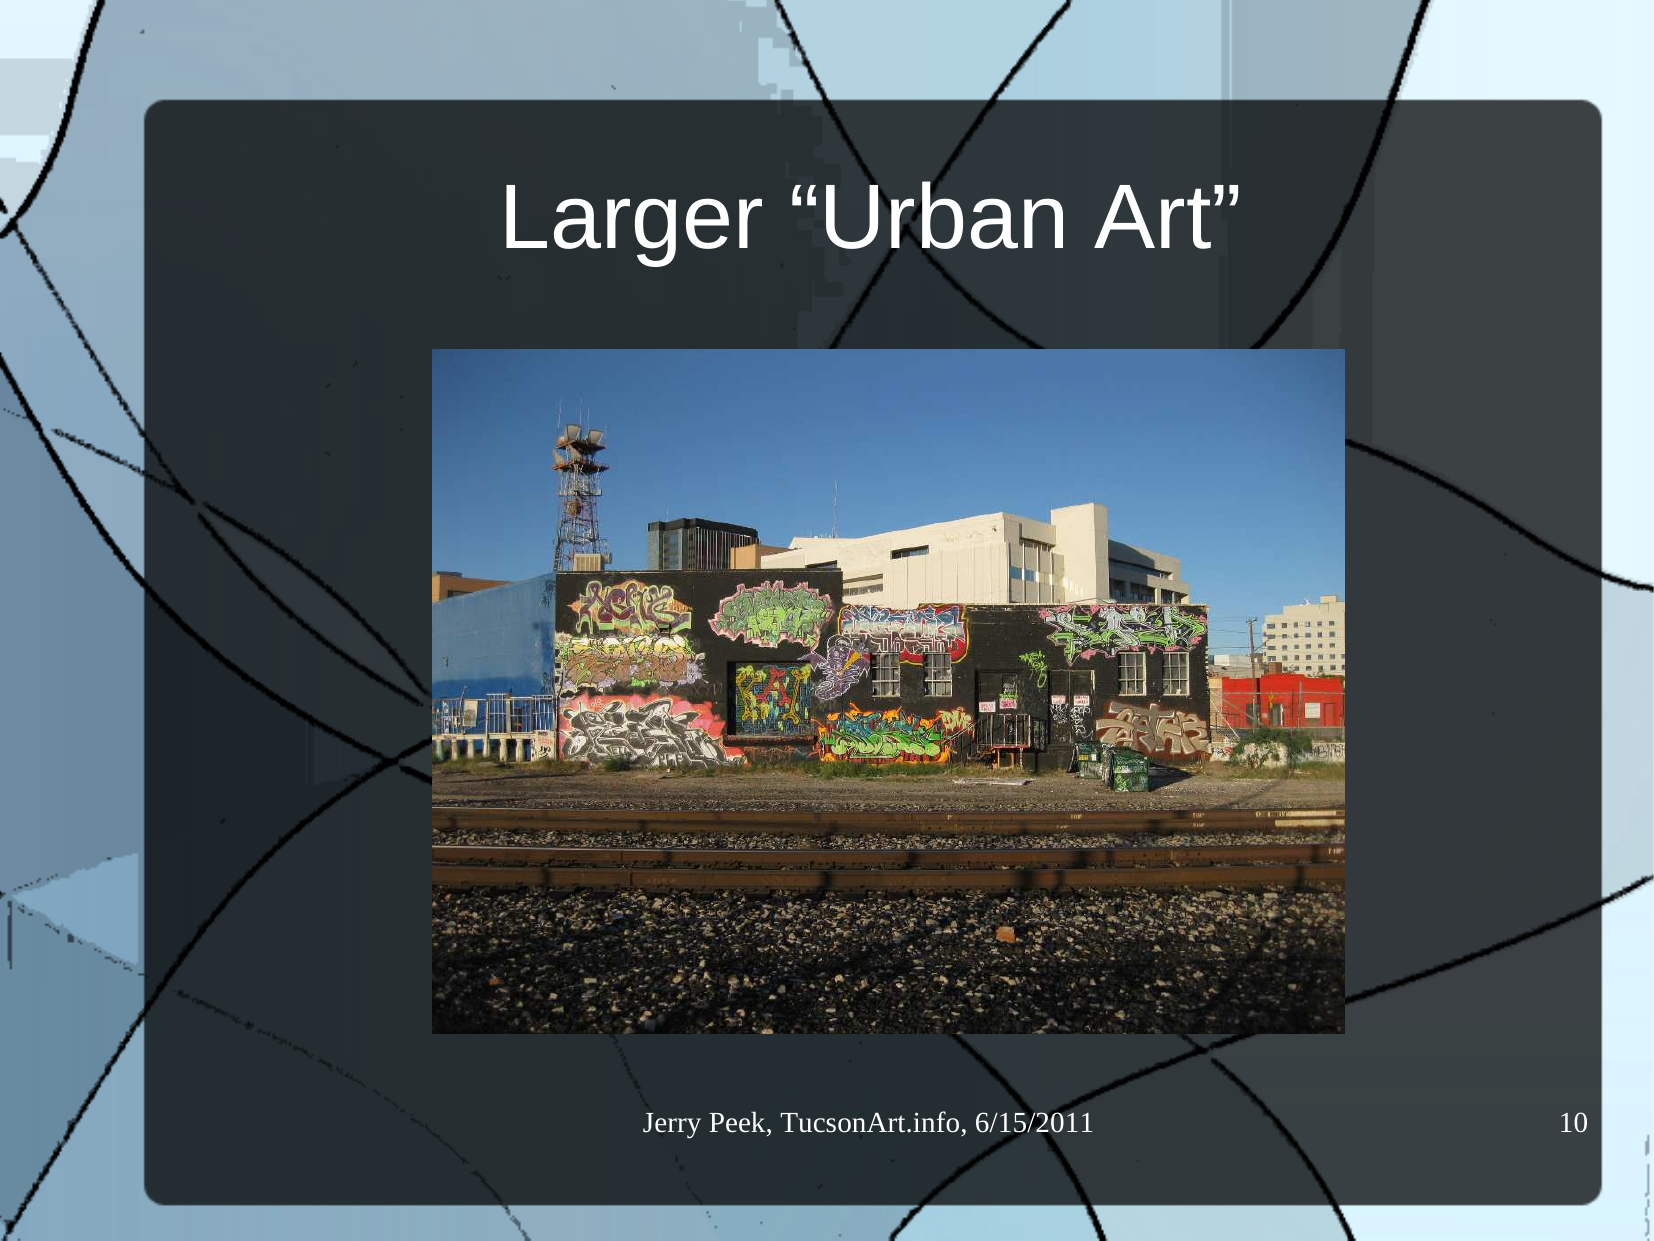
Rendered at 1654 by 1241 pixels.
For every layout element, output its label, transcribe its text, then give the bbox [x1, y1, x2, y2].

picture [0, 0, 1654, 1241]
title Larger “Urban Art” [159, 108, 1583, 325]
